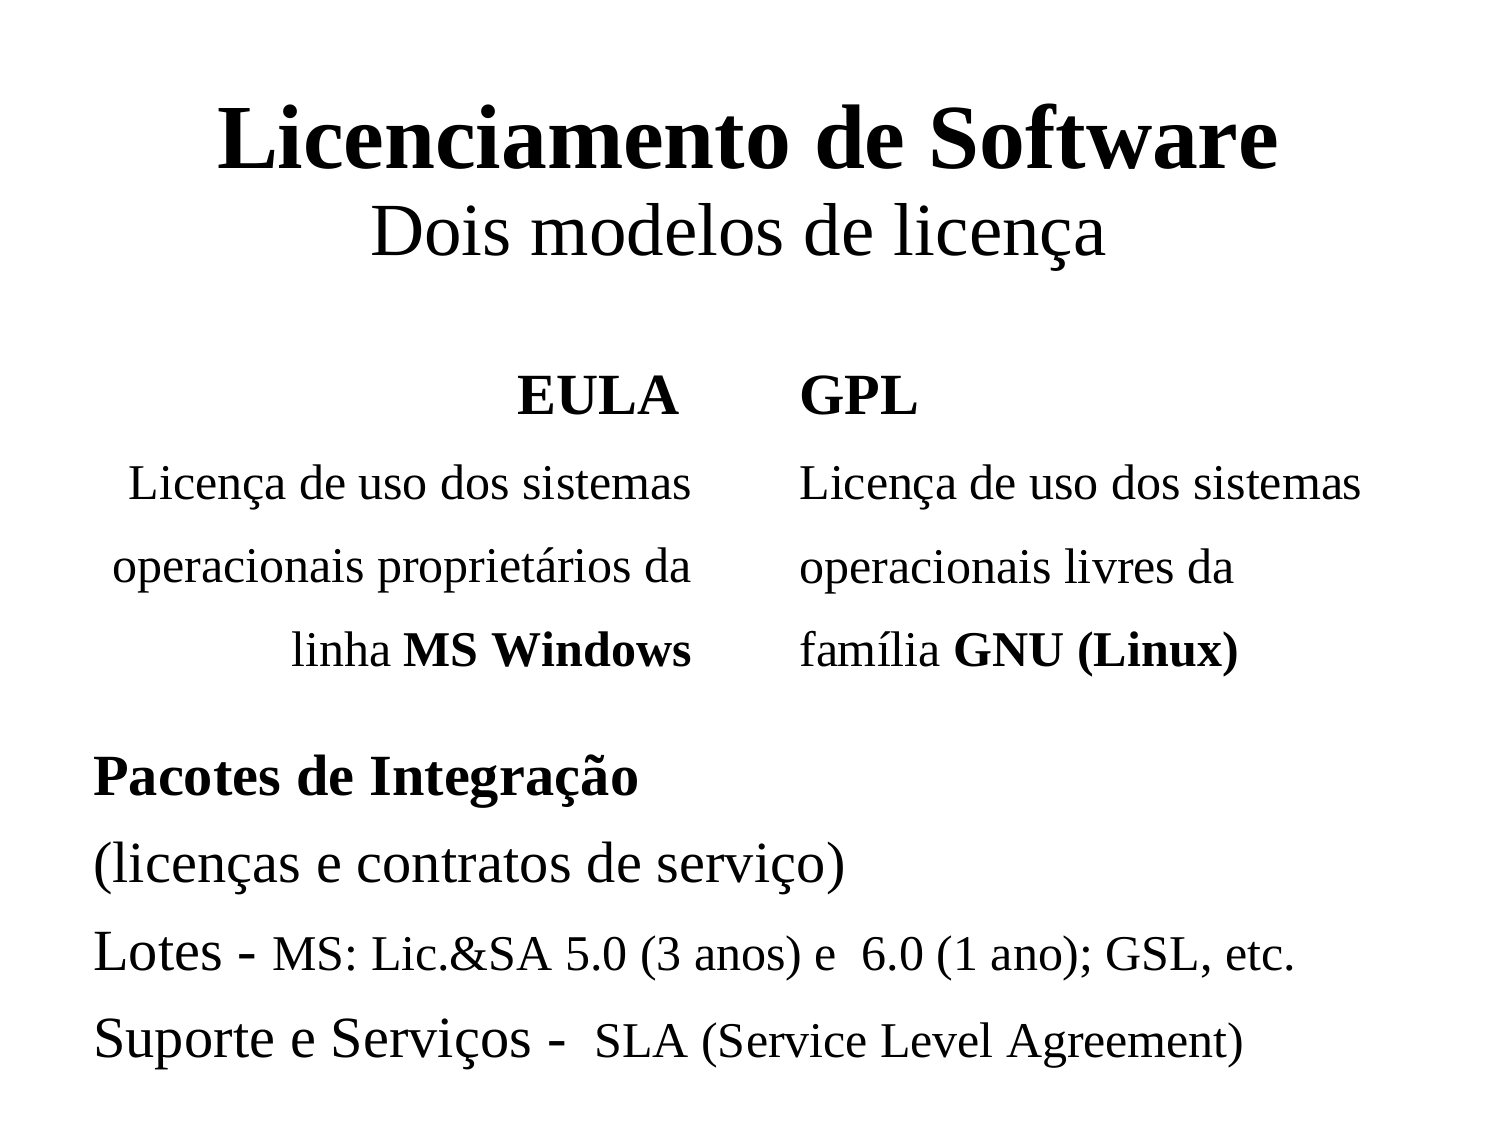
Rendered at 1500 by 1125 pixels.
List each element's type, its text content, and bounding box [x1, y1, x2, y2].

text_box Pacotes de Integração (licenças e contratos de serviço) Lotes - MS: Lic.&SA 5.0 (3 anos) e 6.0 (1 ano); GSL, etc. Suporte e Serviços - SLA (Service Level Agreement) [78, 712, 1394, 1125]
text_box EULA Licença de uso dos sistemas operacionais proprietários da linha MS Windows [97, 332, 713, 712]
title Licenciamento de Software Dois modelos de licença [84, 52, 1413, 307]
text_box GPL Licença de uso dos sistemas operacionais livres da família GNU (Linux) [784, 332, 1381, 712]
